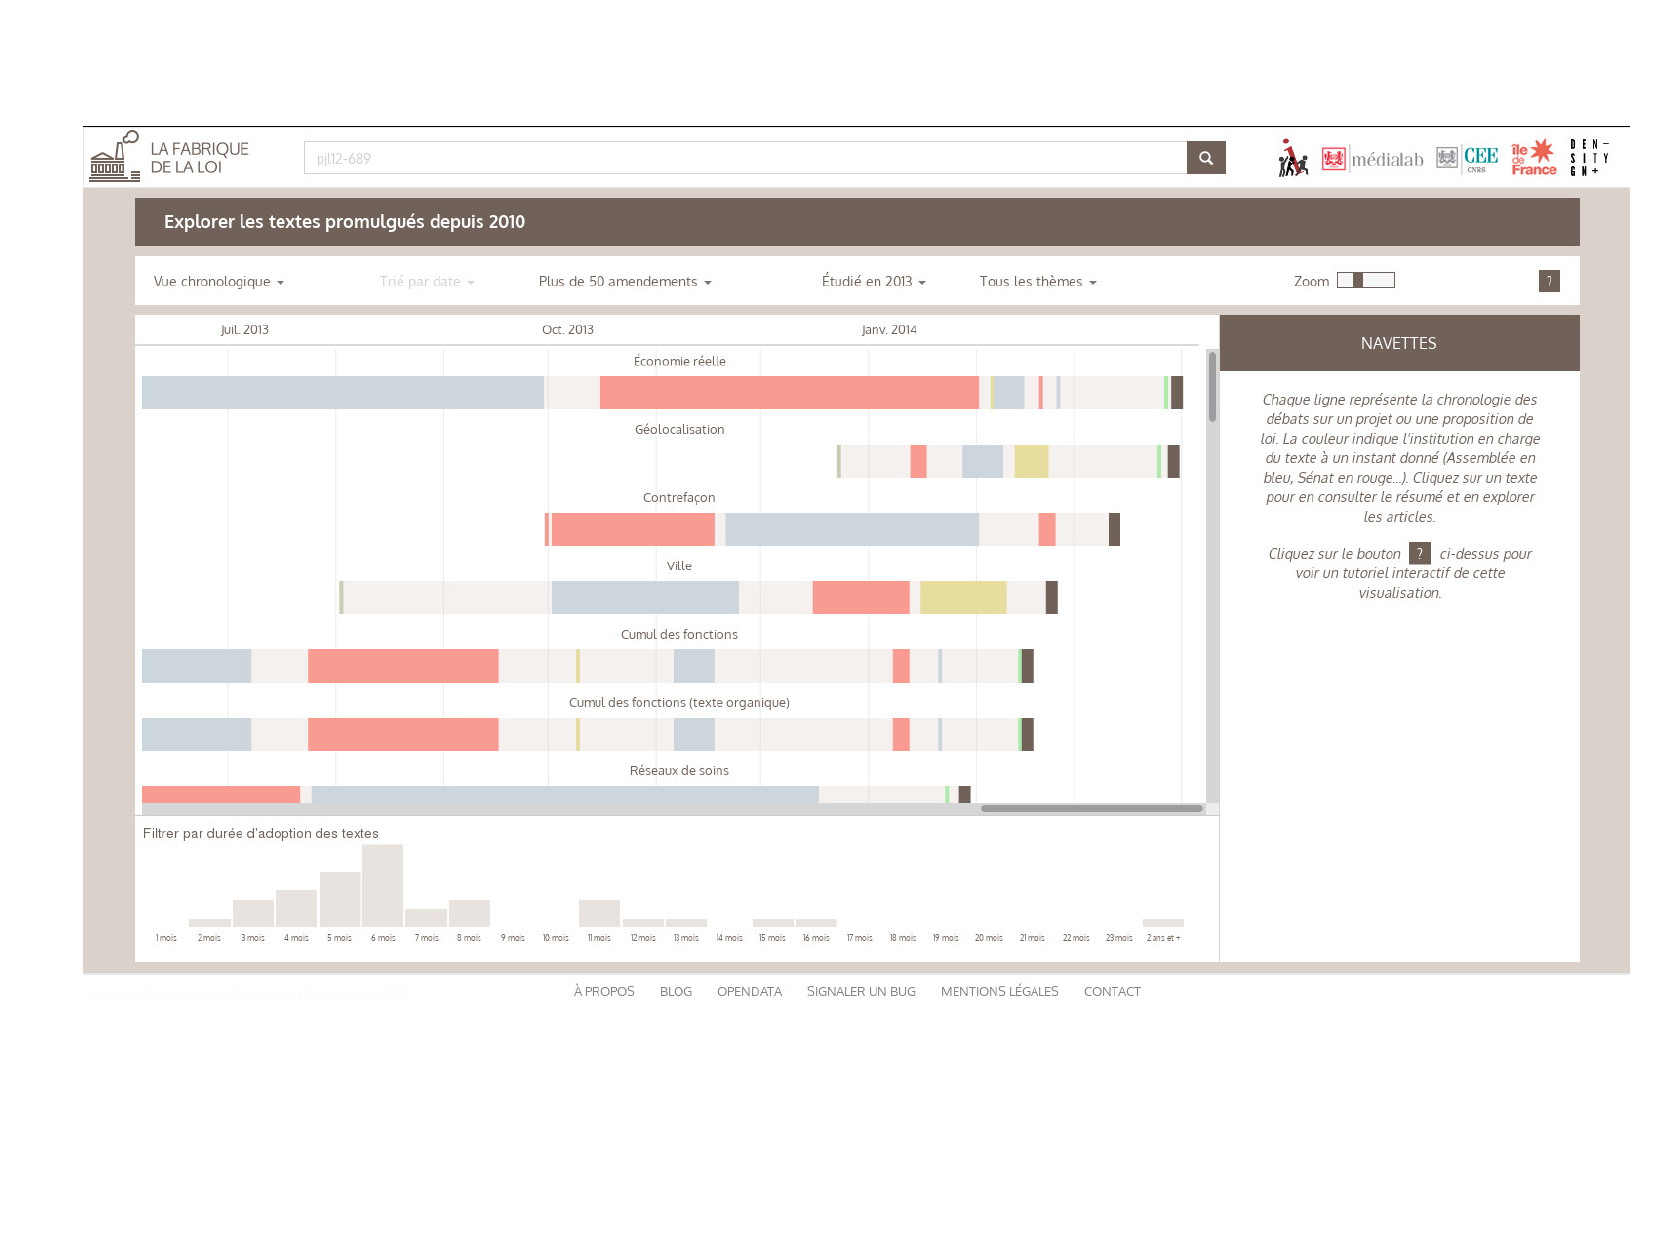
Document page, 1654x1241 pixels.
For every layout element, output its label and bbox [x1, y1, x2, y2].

picture [83, 126, 1630, 1004]
